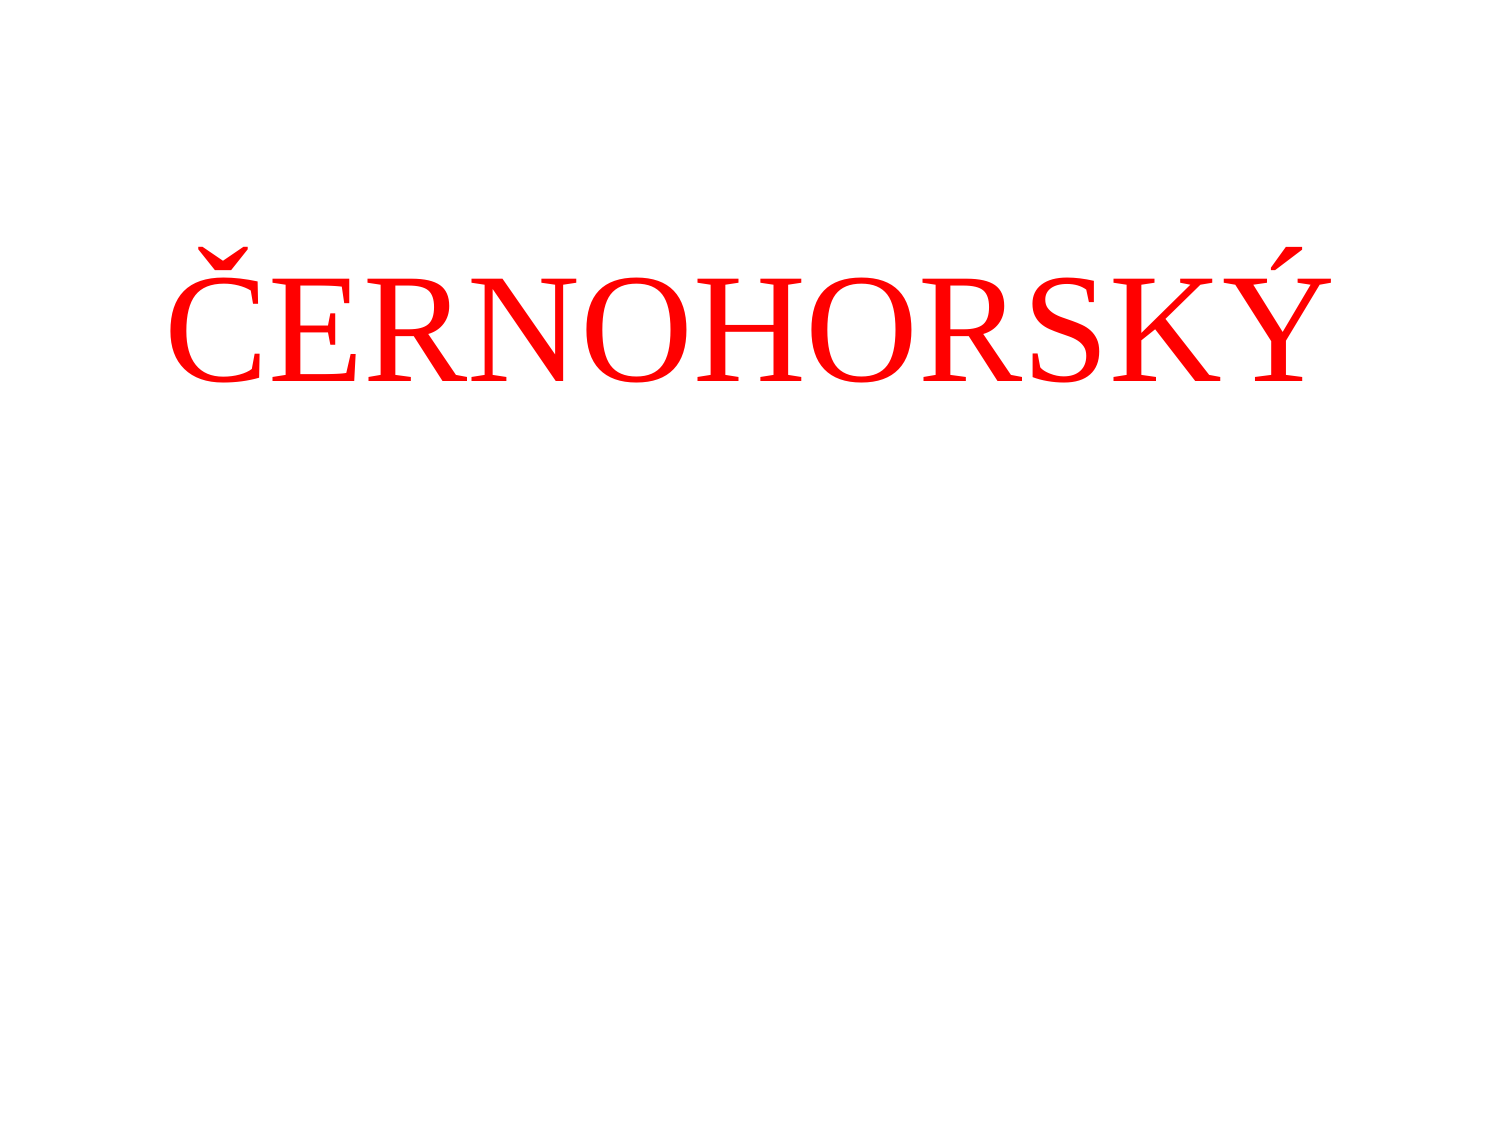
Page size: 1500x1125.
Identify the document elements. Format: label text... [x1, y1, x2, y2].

title ČERNOHORSKÝ [112, 0, 1388, 421]
